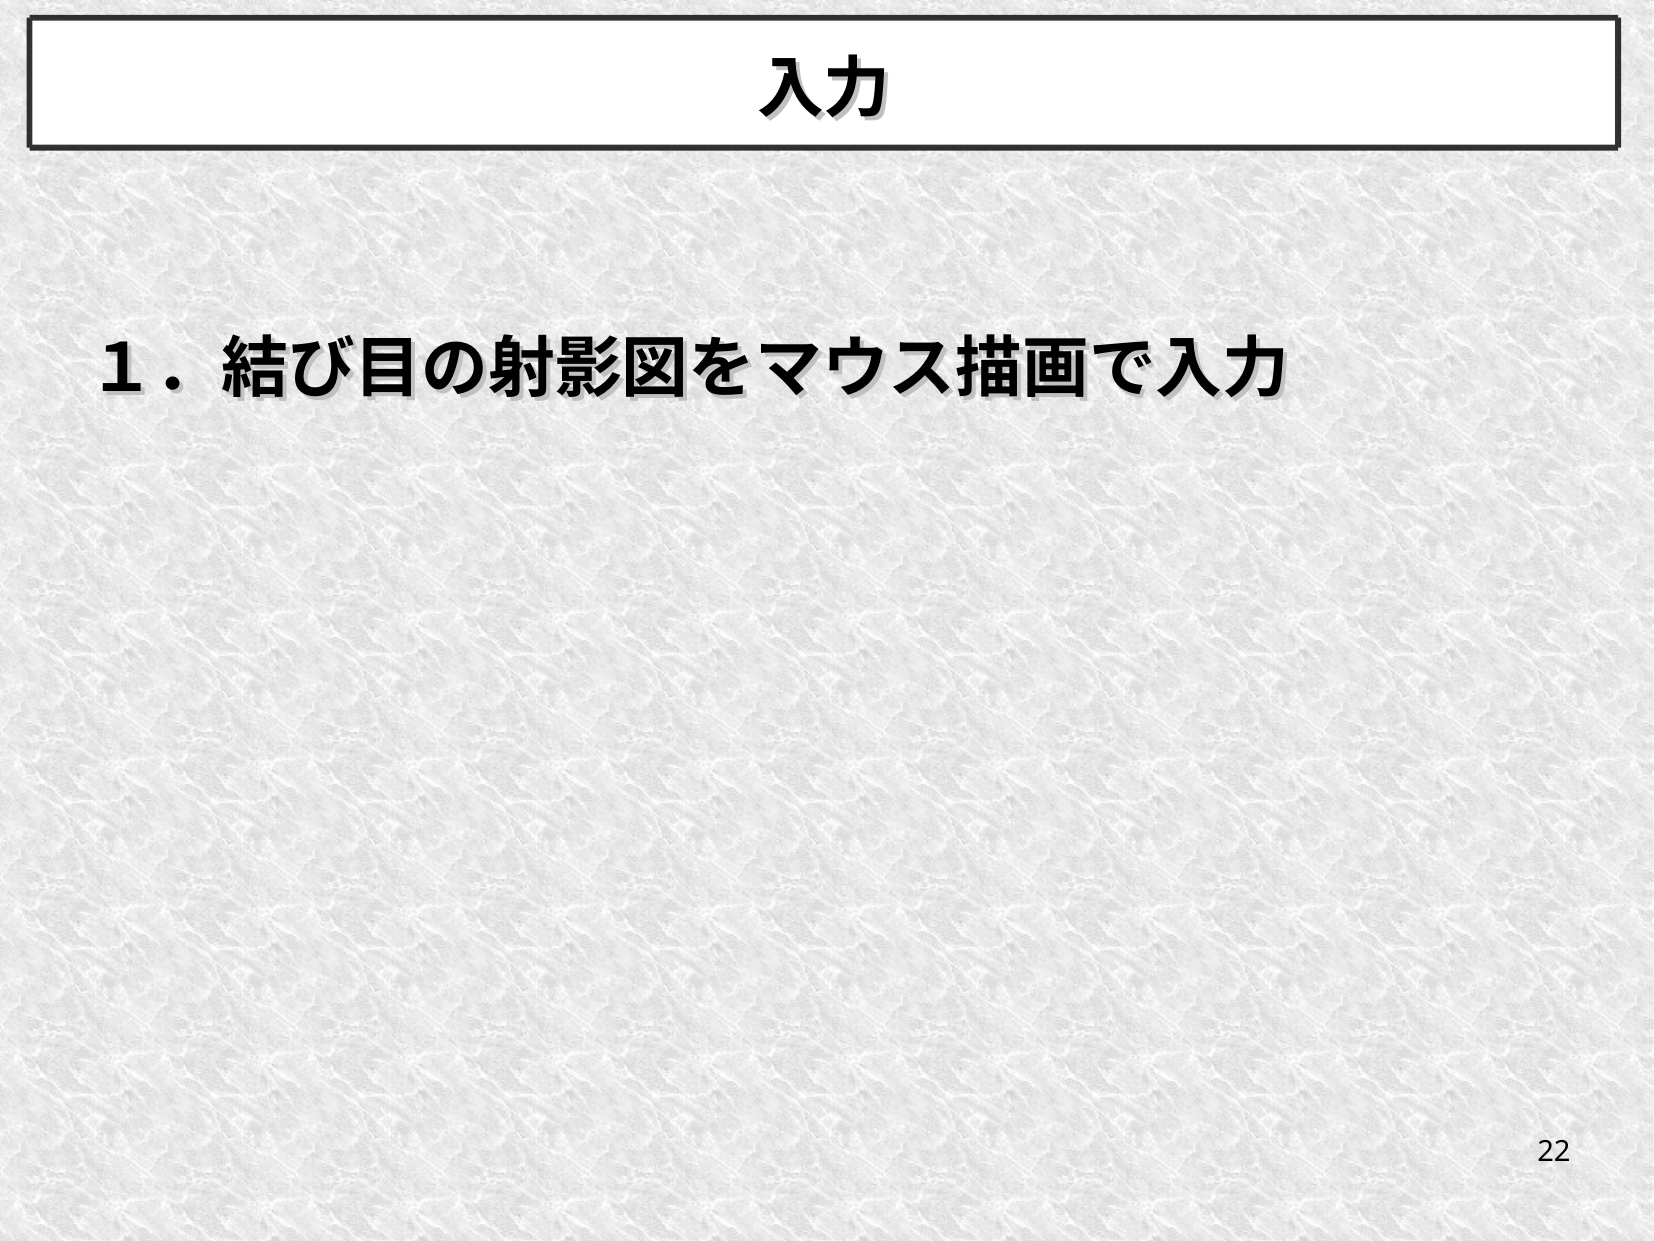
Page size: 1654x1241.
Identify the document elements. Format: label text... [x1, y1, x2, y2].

text_box 入力 [29, 17, 1619, 148]
text_box １．結び目の射影図をマウス描画で入力 [73, 307, 1287, 396]
picture [0, 0, 1654, 1241]
